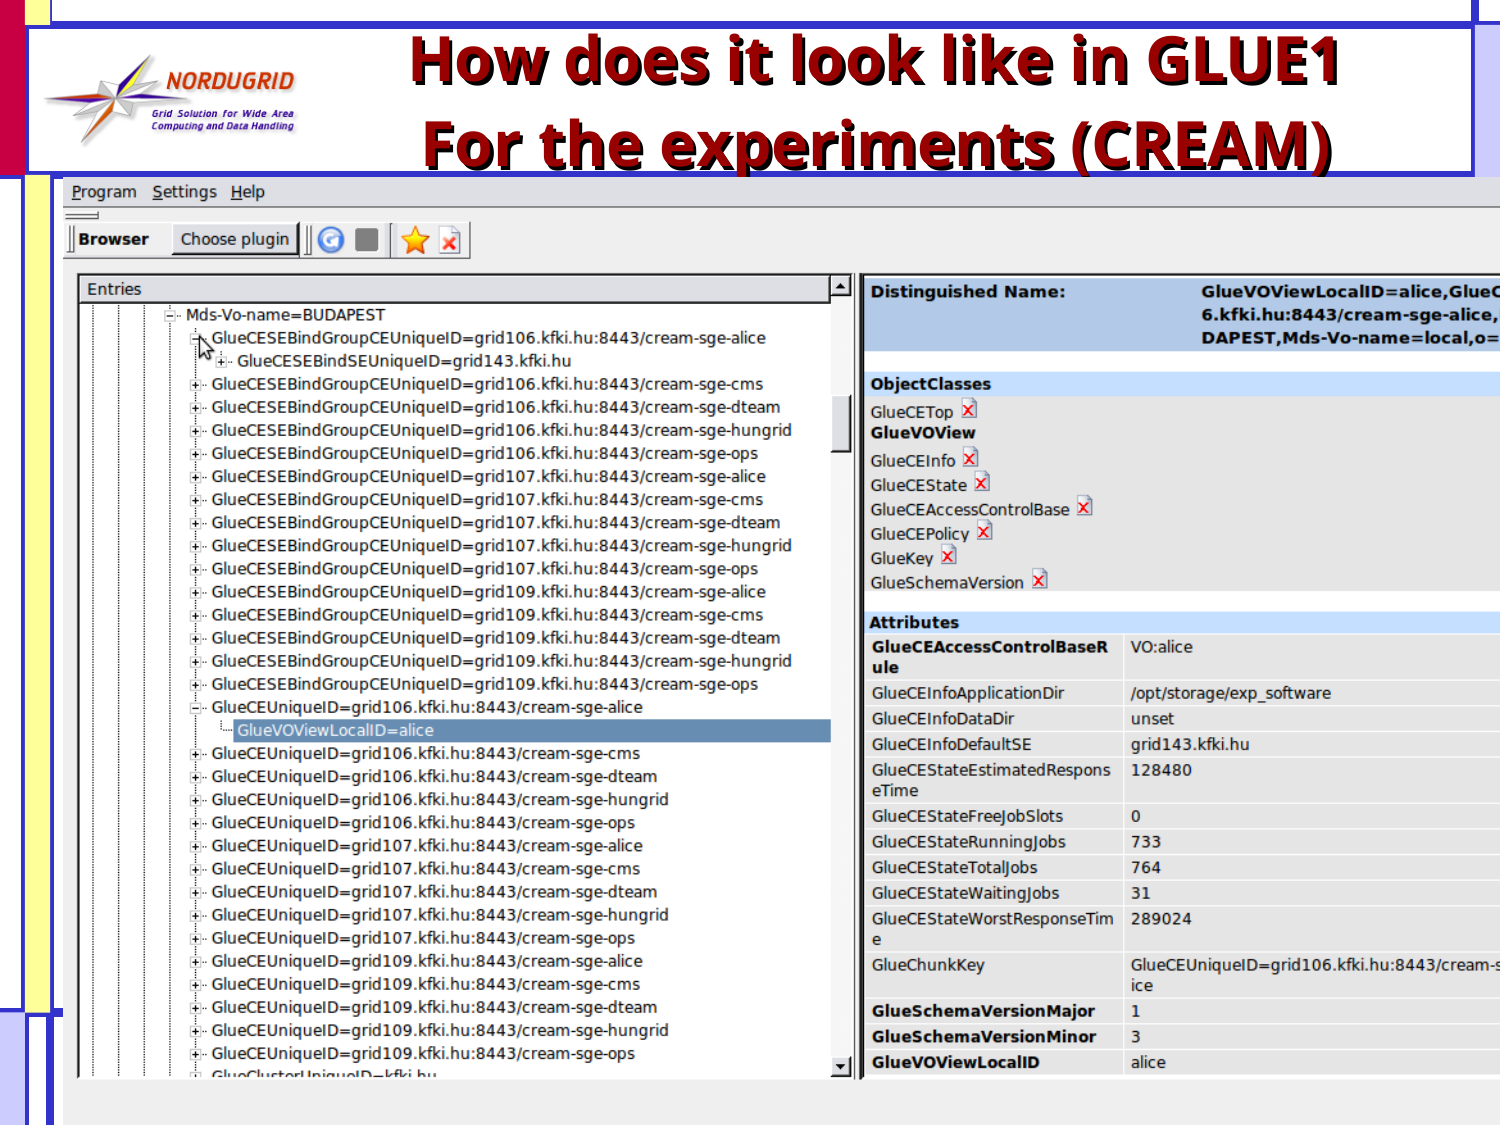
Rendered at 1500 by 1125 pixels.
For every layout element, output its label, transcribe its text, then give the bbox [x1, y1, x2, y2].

title How does it look like in GLUE1 For the experiments (CREAM) [324, 17, 1428, 177]
picture [40, 49, 301, 148]
picture [63, 177, 1500, 1125]
